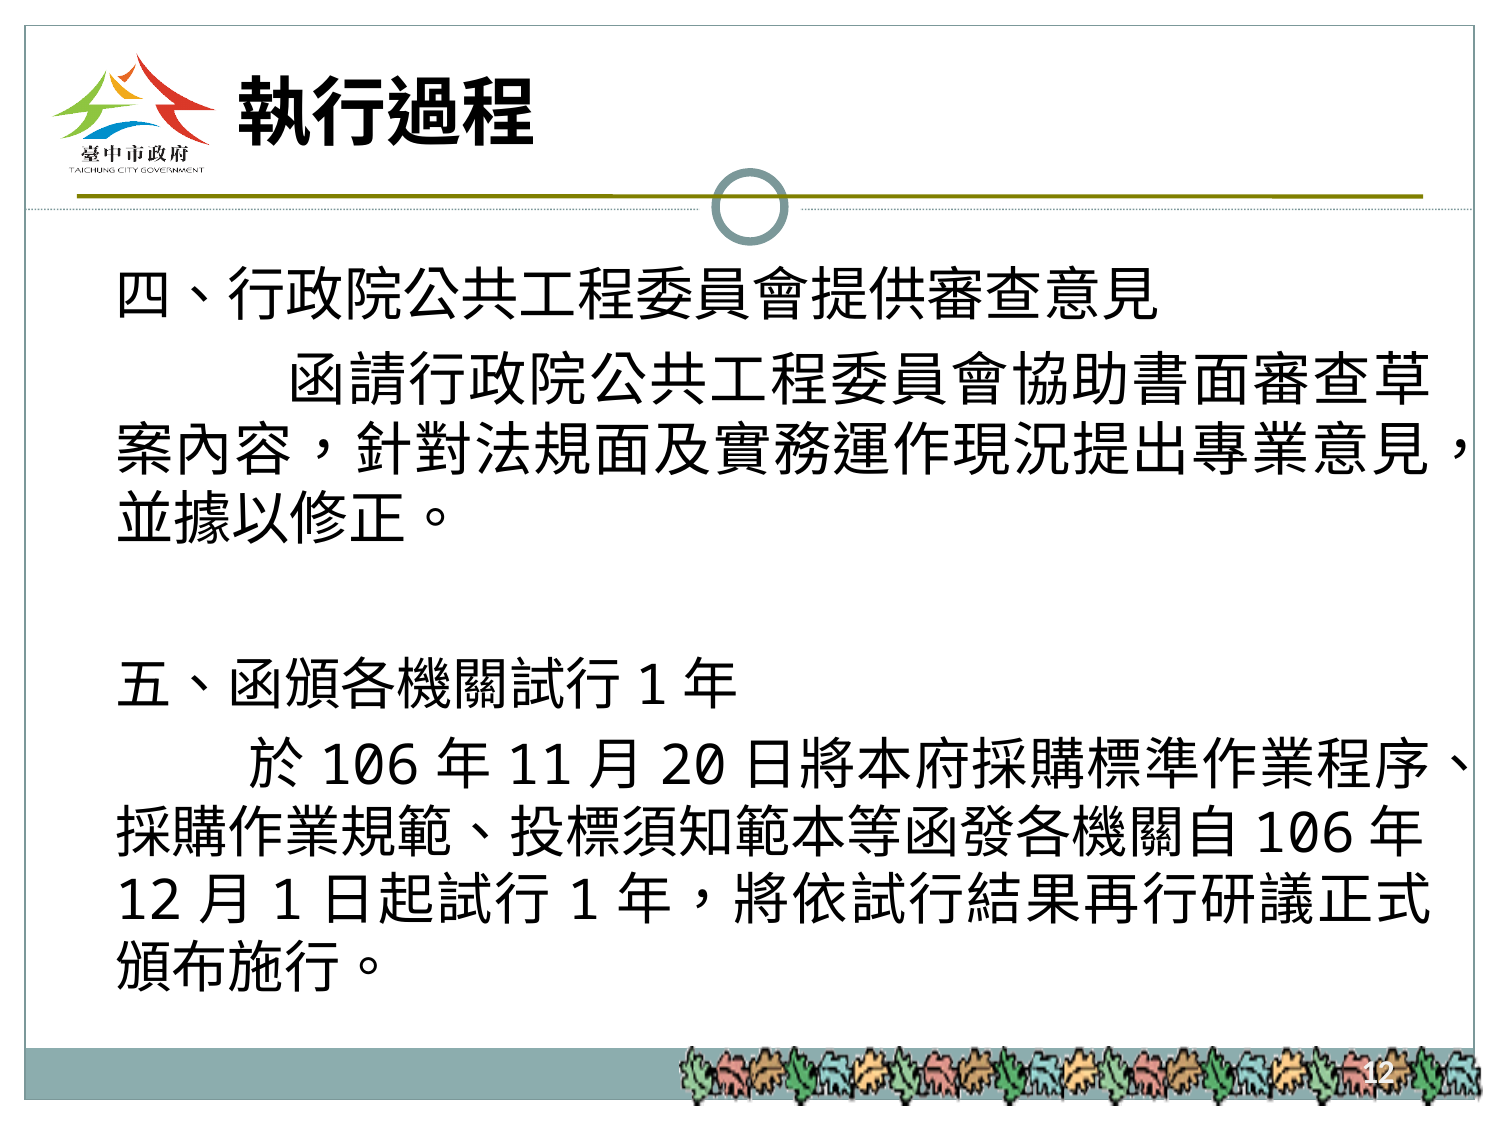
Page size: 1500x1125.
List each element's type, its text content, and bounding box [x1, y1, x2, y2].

list 四、行政院公共工程委員會提供審查意見 函請行政院公共工程委員會協助書面審查草案內容，針對法規面及實務運作現況提出專業意見，並據以修正。 五、函頒各機關試行1年 於106年11月20日將本府採購標準作業程序、採購作業規範、投標須知範本等函發各機關自106年12月1日起試行1年，將依試行結果再行研議正式頒布施行。 [100, 249, 1447, 1047]
picture [679, 1046, 1340, 1106]
picture [49, 162, 218, 183]
text_box [1340, 1033, 1416, 1106]
title 執行過程 [49, 37, 1450, 162]
picture [1416, 1046, 1483, 1106]
